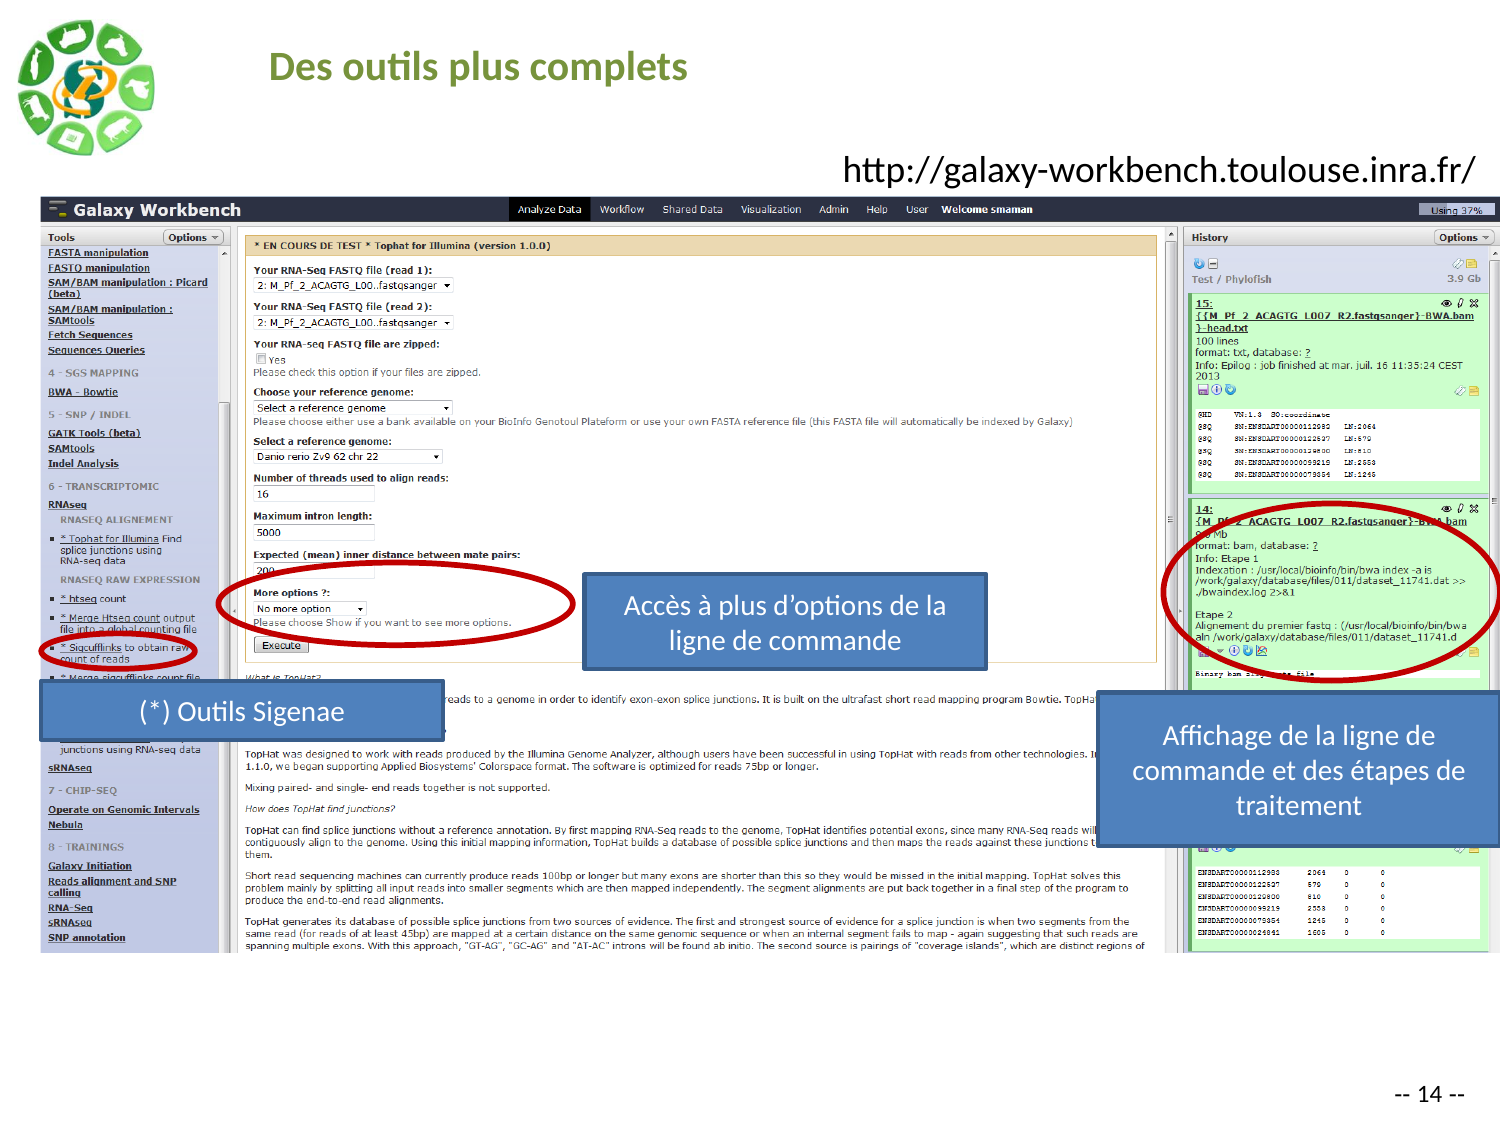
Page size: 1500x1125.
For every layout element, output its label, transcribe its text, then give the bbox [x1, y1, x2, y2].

picture [17, 19, 155, 156]
picture [40, 196, 1500, 953]
text_box Accès à plus d’options de la ligne de commande [585, 574, 986, 669]
picture [45, 637, 191, 665]
text_box http://galaxy-workbench.toulouse.inra.fr/ [828, 137, 1492, 197]
text_box Affichage de la ligne de commande et des étapes de traitement [1098, 692, 1500, 846]
text_box Des outils plus complets [253, 30, 707, 97]
picture [1167, 507, 1497, 677]
text_box (*) Outils Sigenae [41, 681, 443, 740]
